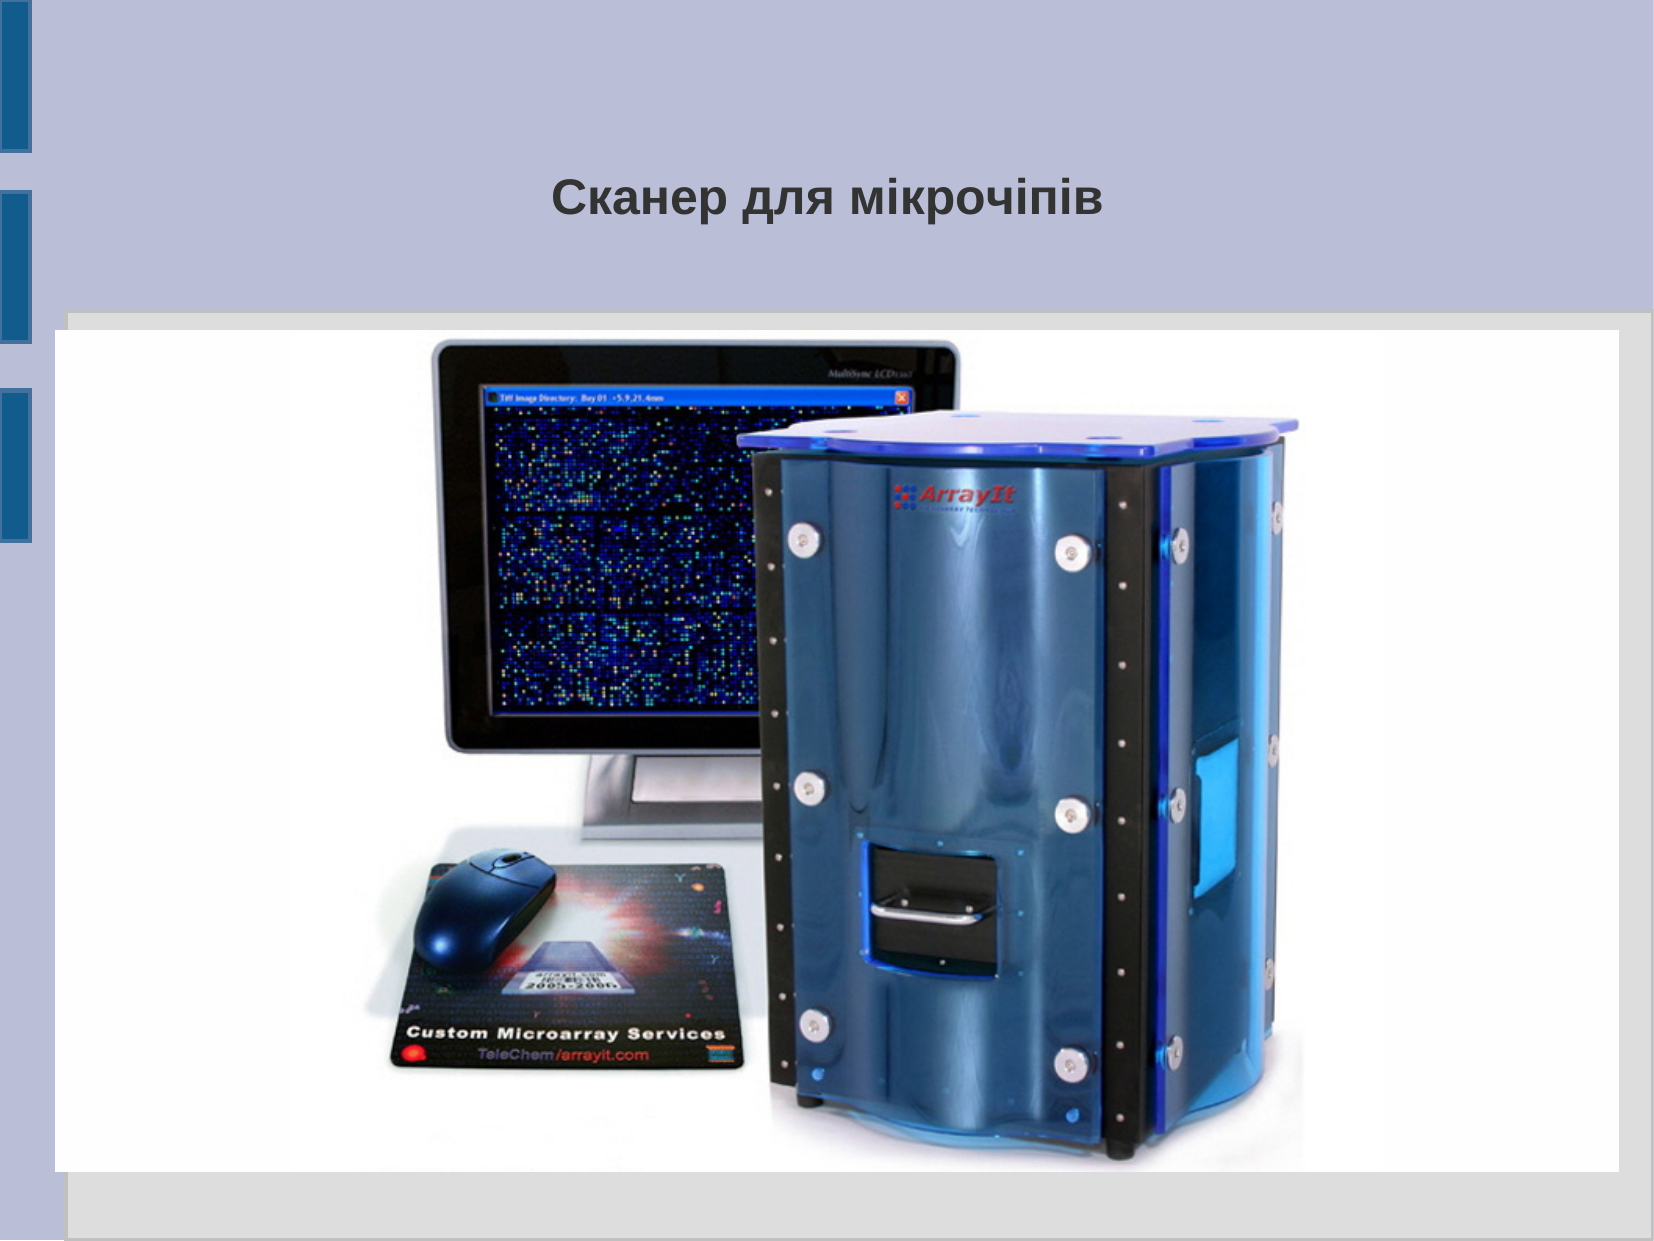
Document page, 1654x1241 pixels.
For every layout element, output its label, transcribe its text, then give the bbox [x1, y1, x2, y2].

picture [55, 330, 1619, 1172]
title Сканер для мікрочіпів [121, 91, 1534, 299]
